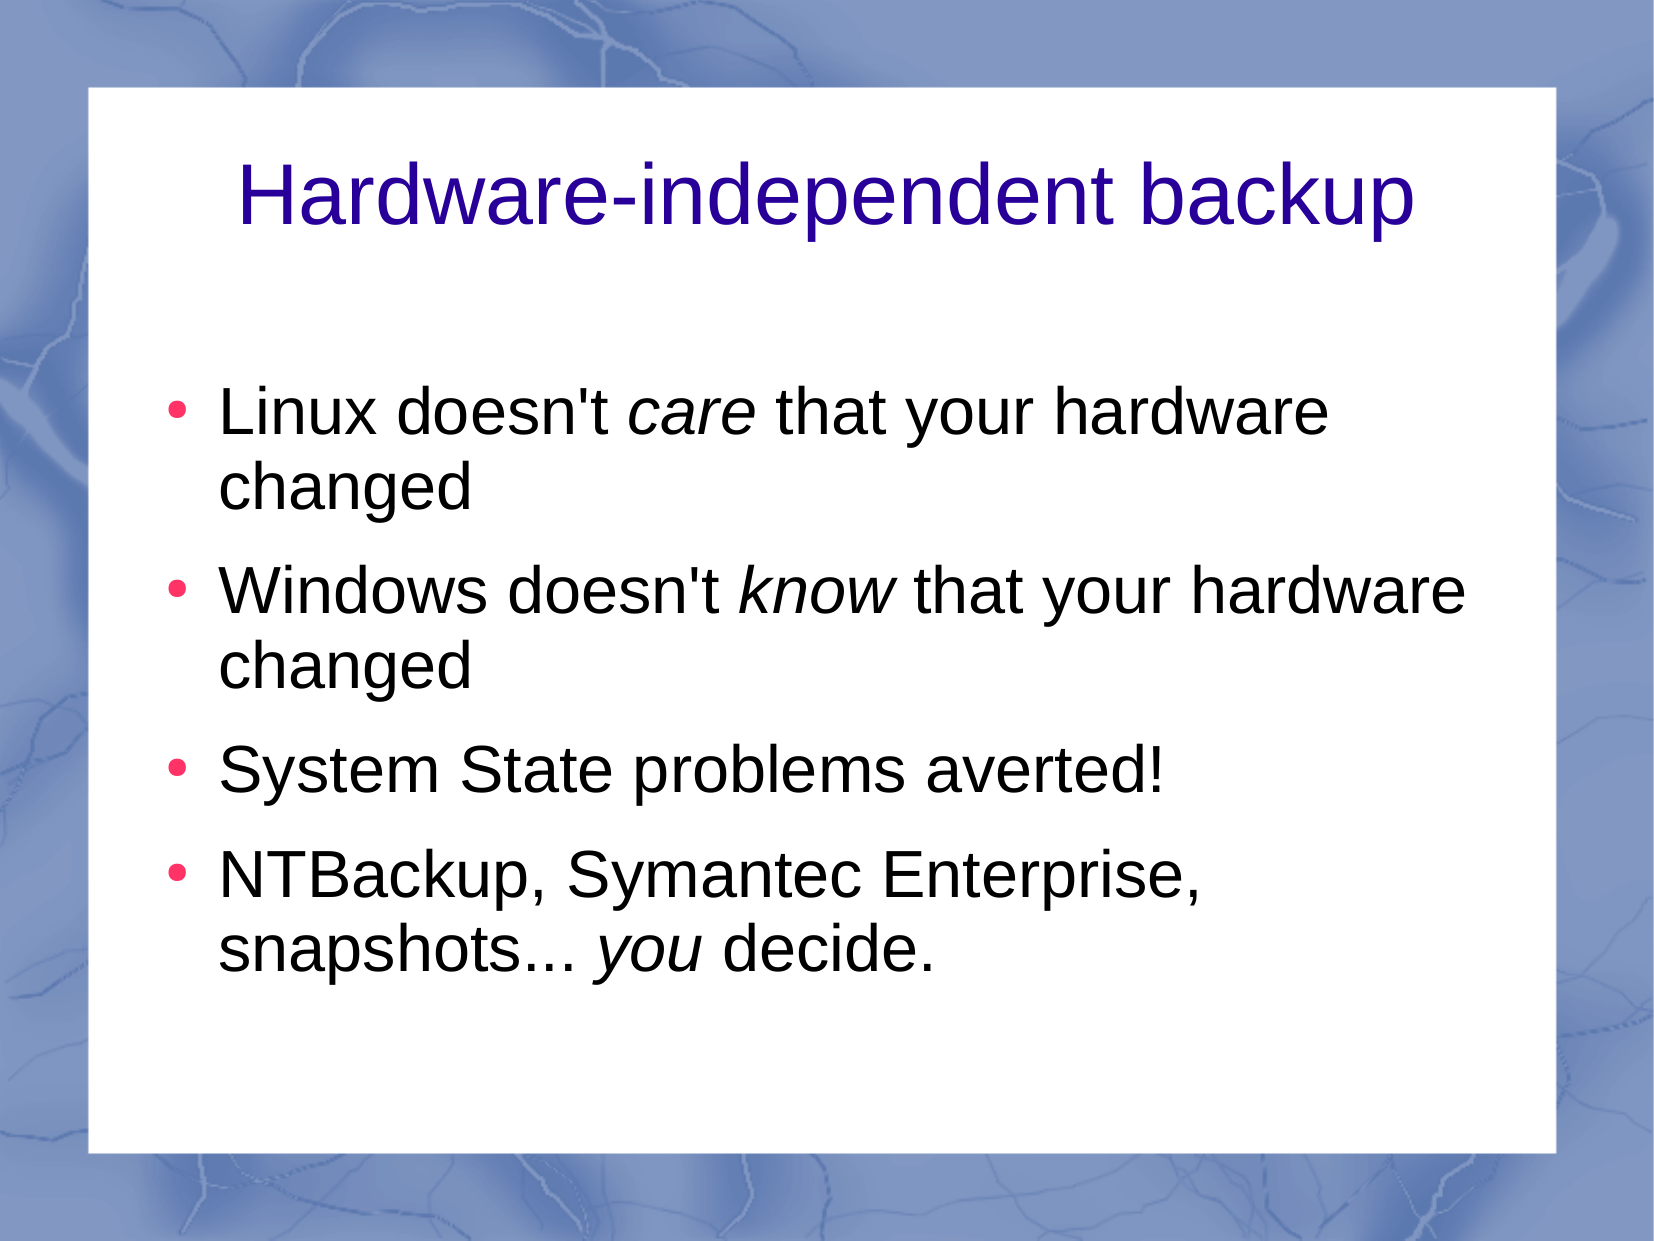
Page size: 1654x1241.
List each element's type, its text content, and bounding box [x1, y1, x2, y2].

picture [0, 0, 1654, 1241]
title Hardware-independent backup [118, 90, 1536, 298]
list Linux doesn't care that your hardware changed Windows doesn't know that your hardware changed System State problems averted! NTBackup, Symantec Enterprise, snapshots... you decide. [147, 270, 1506, 1045]
